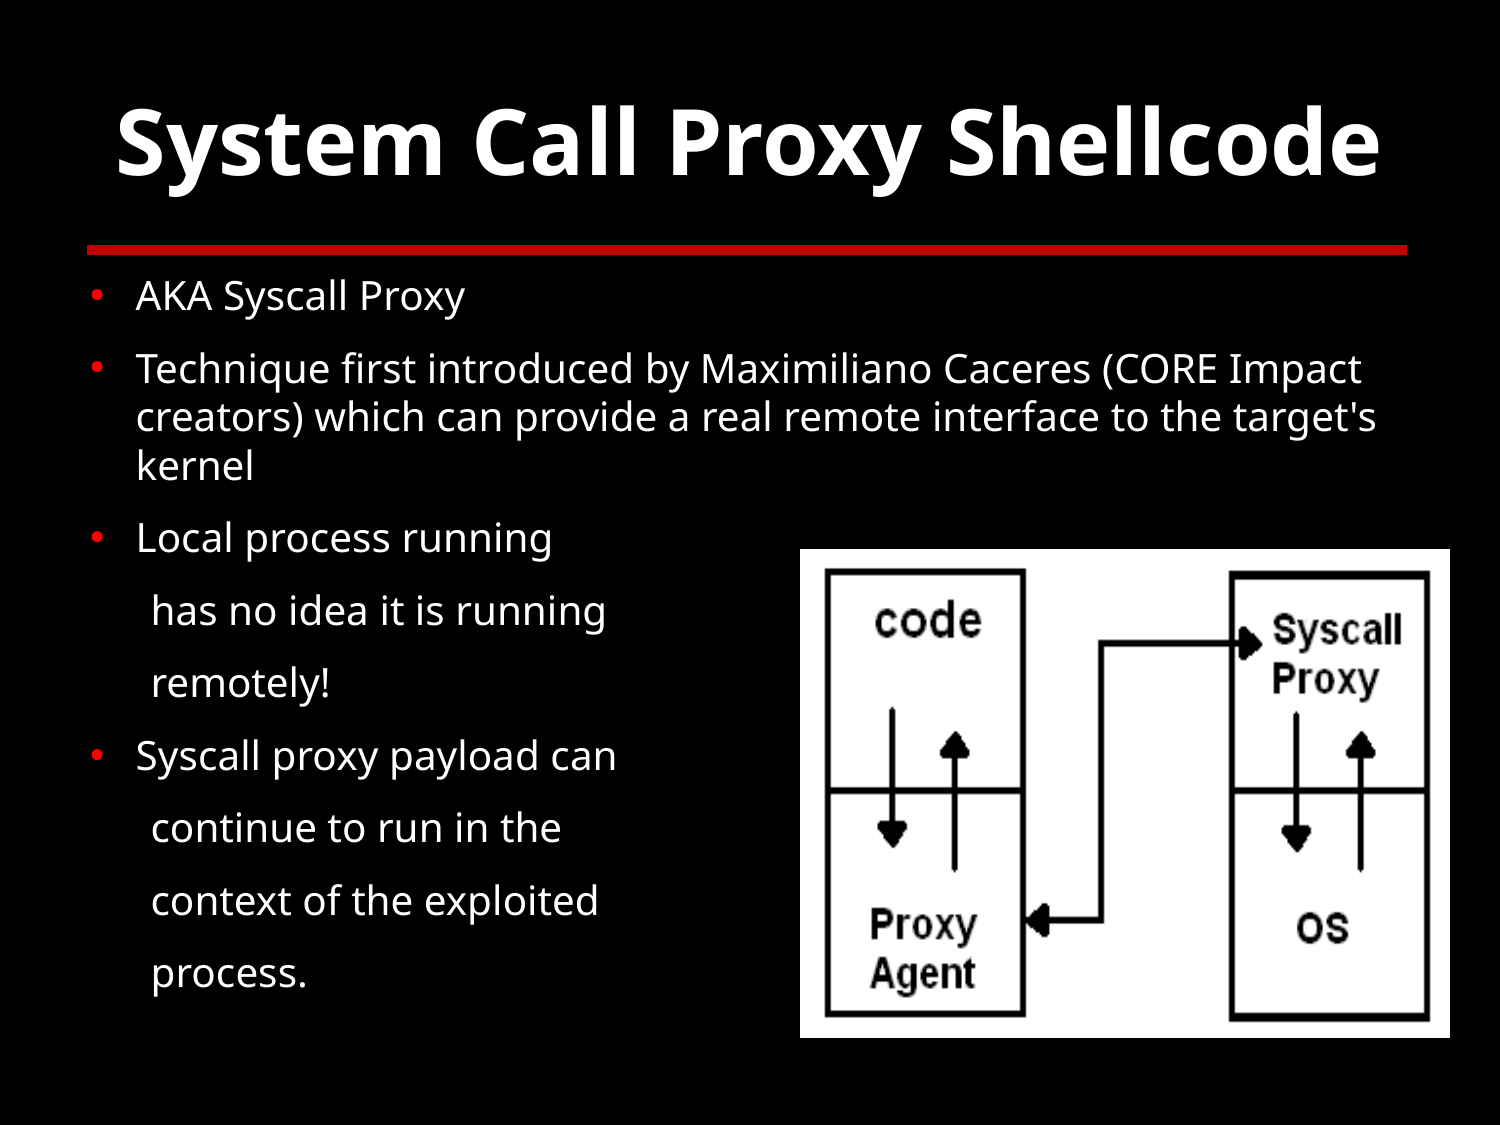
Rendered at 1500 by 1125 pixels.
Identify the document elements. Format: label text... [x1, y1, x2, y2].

list AKA Syscall Proxy Technique first introduced by Maximiliano Caceres (CORE Impact creators) which can provide a real remote interface to the target's kernel Local process running has no idea it is running remotely! Syscall proxy payload can continue to run in the context of the exploited process. [75, 262, 1425, 1005]
picture [800, 549, 1450, 1038]
title System Call Proxy Shellcode [75, 45, 1425, 233]
